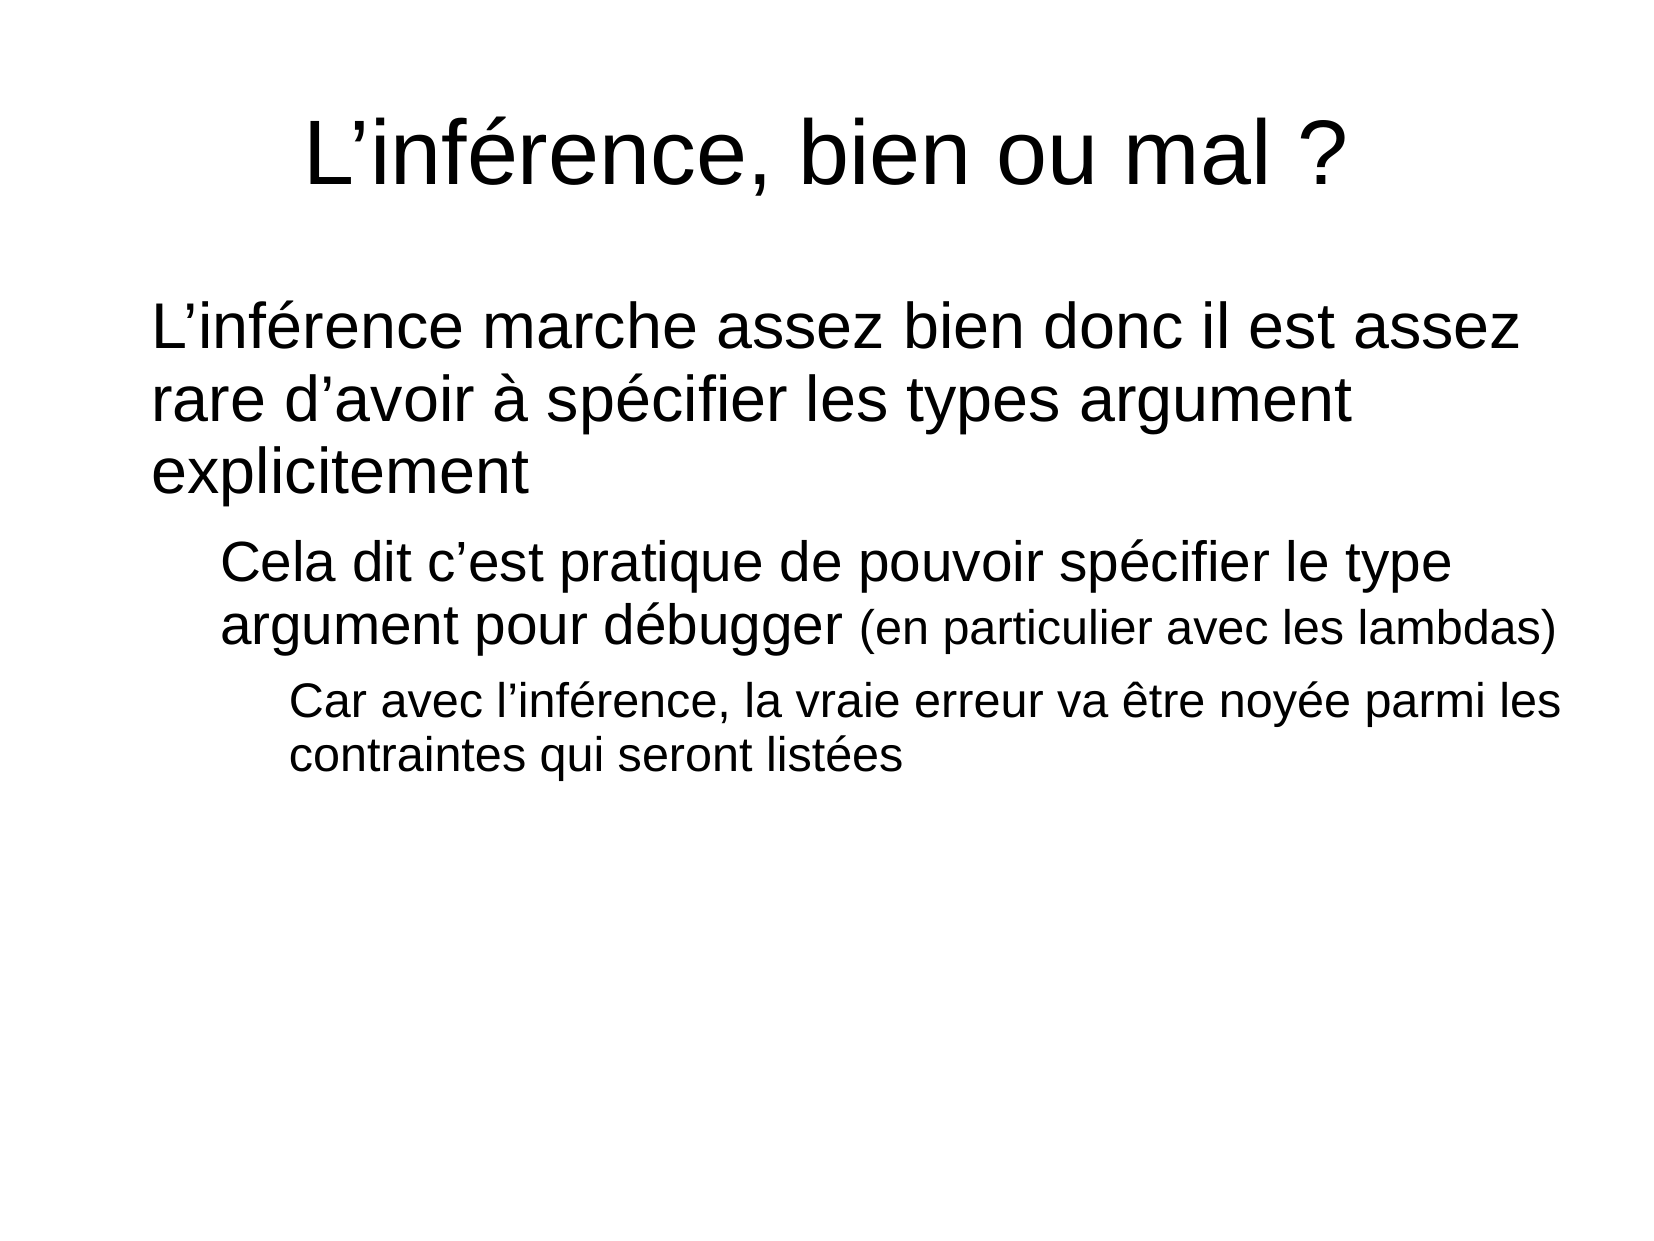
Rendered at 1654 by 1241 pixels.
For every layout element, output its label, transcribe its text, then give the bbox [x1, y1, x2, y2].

title L’inférence, bien ou mal ? [82, 49, 1571, 257]
list L’inférence marche assez bien donc il est assez rare d’avoir à spécifier les types argument explicitement Cela dit c’est pratique de pouvoir spécifier le type argument pour débugger (en particulier avec les lambdas) Car avec l’inférence, la vraie erreur va être noyée parmi les contraintes qui seront listées [82, 290, 1571, 826]
